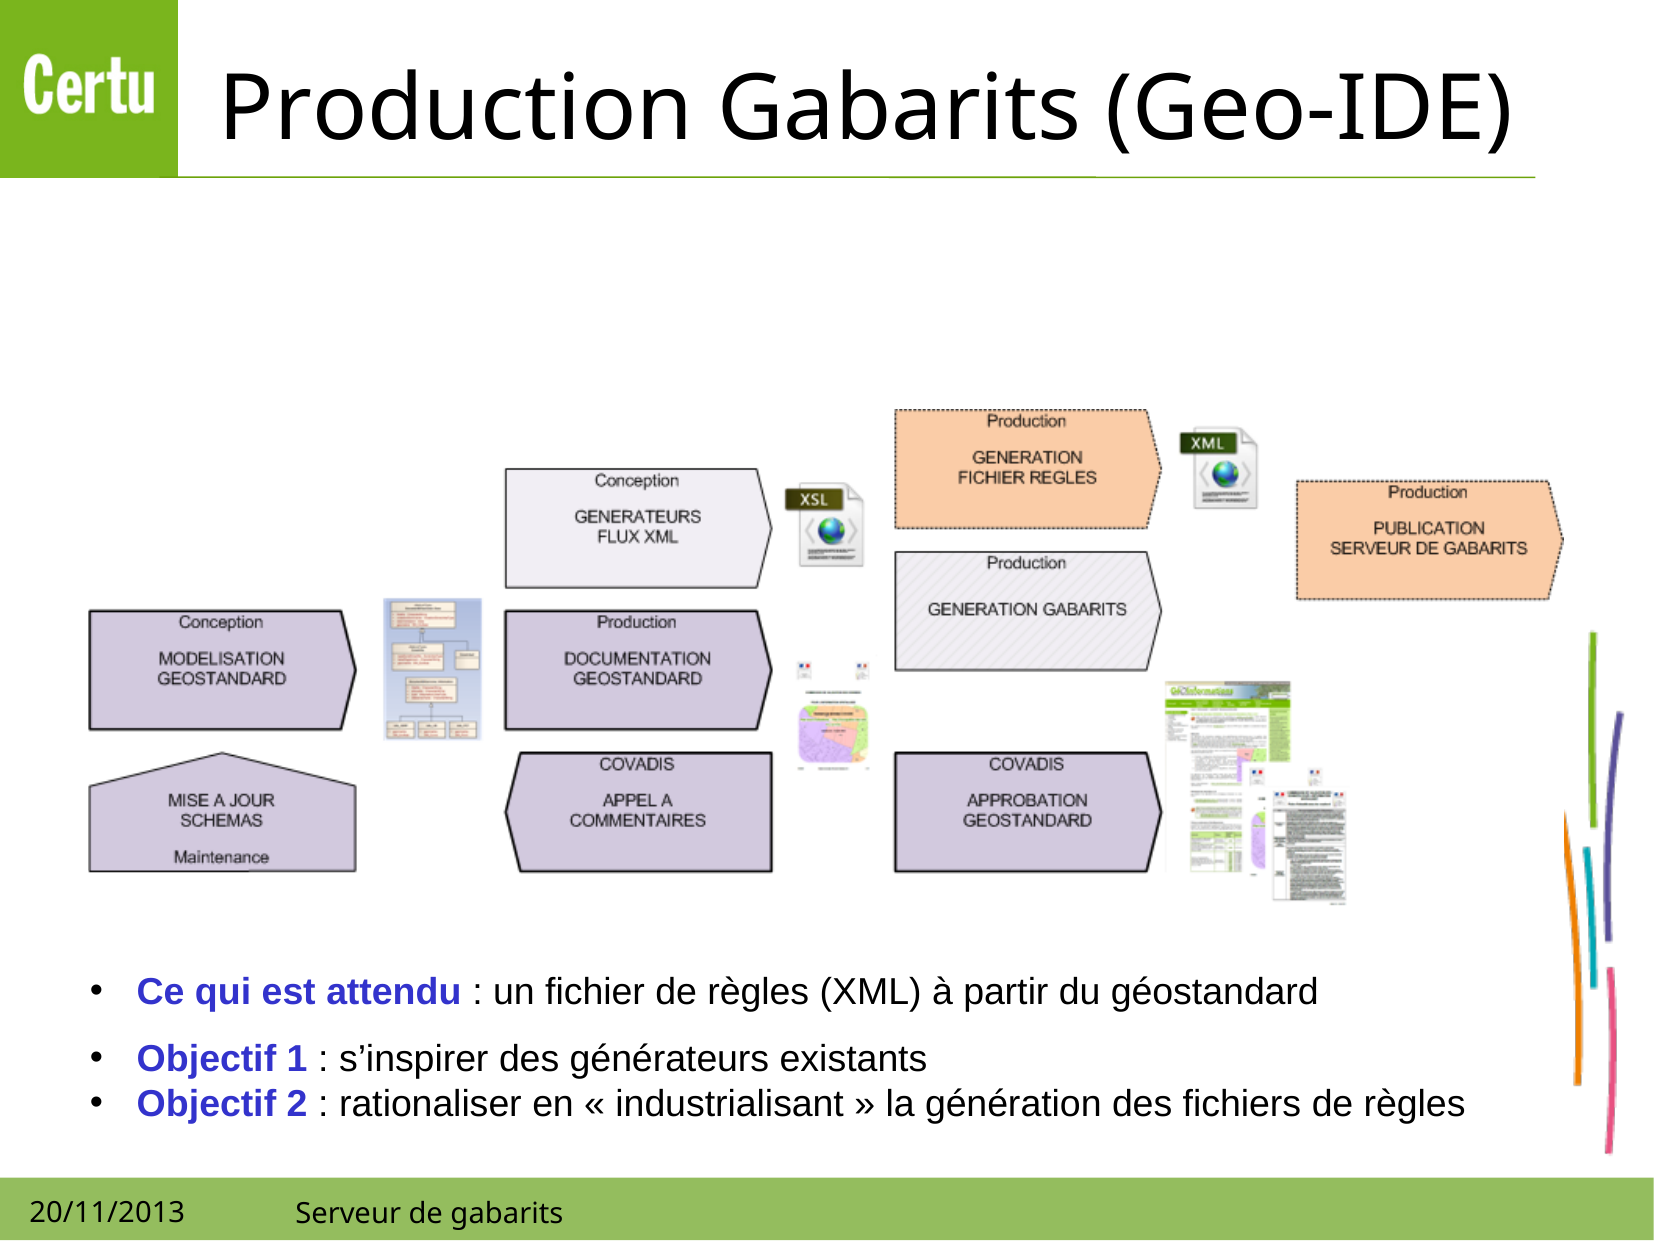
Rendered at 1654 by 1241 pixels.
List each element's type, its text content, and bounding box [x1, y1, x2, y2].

picture [0, 0, 178, 178]
picture [88, 409, 1654, 936]
text_box Serveur de gabarits [295, 1192, 1536, 1230]
text_box Ce qui est attendu : un fichier de règles (XML) à partir du géostandard Objectif 1 : s’inspirer des générateurs existants Objectif 2 : rationaliser en « industrialisant » la génération des fichiers de règles [0, 936, 1654, 1200]
title Production Gabarits (Geo-IDE) [218, 43, 1536, 159]
text_box 20/11/2013 [29, 1180, 266, 1240]
